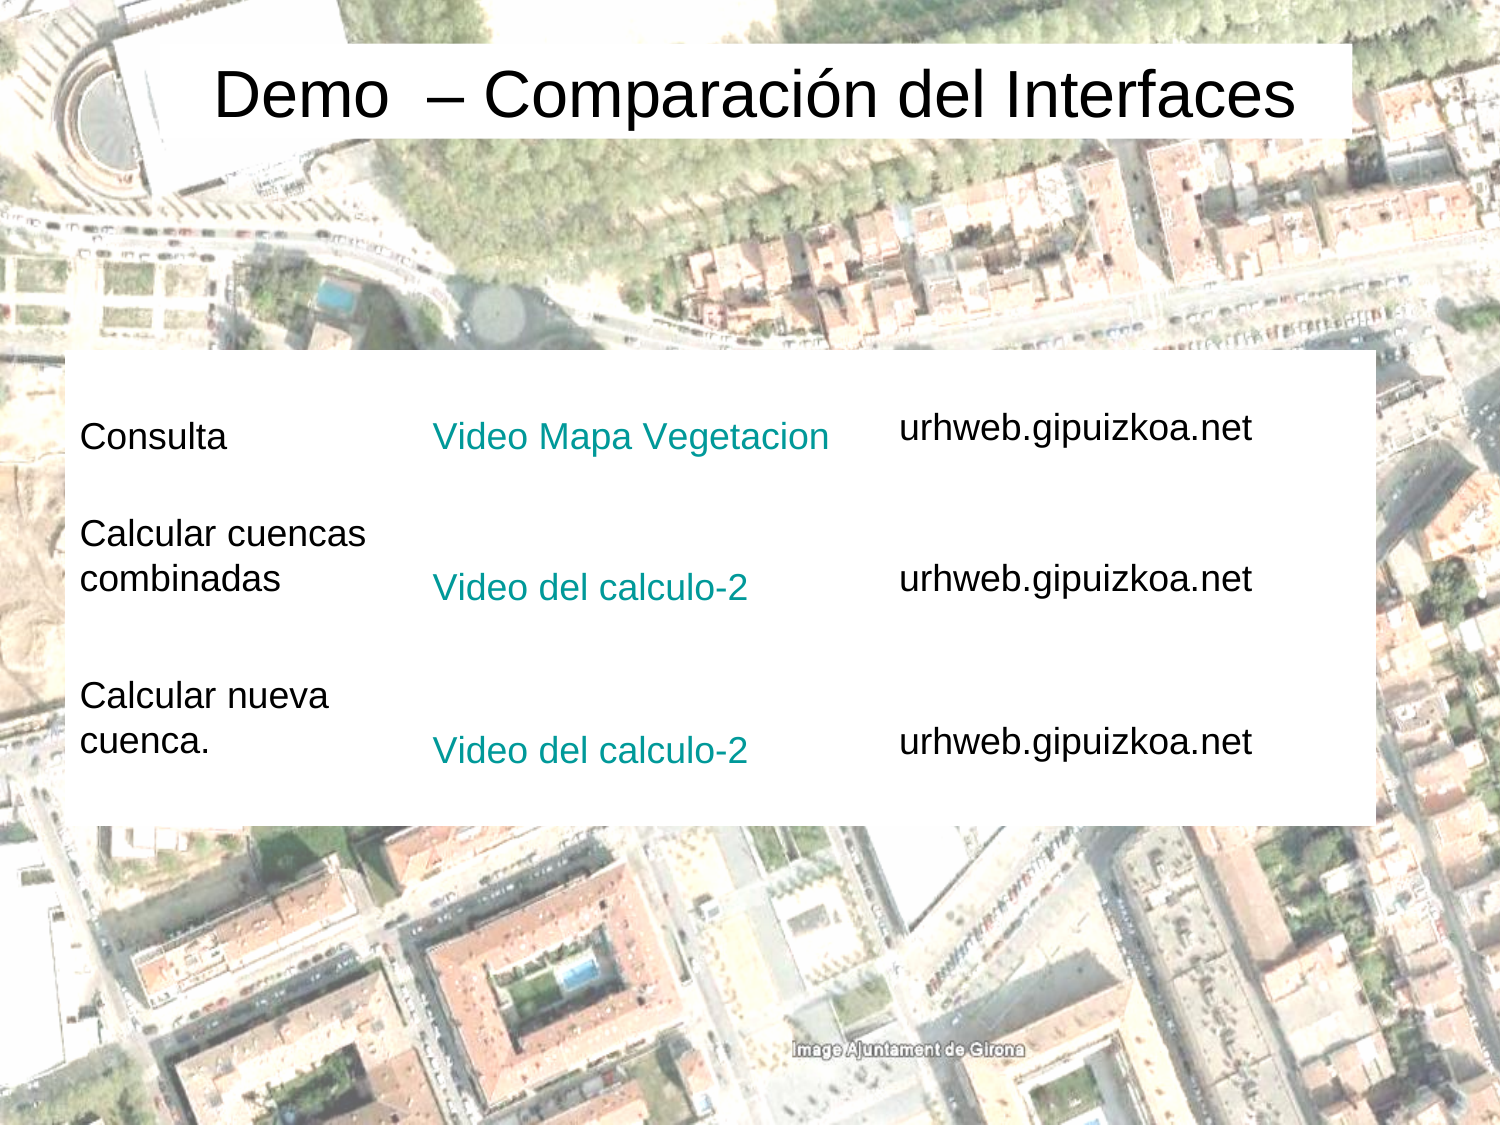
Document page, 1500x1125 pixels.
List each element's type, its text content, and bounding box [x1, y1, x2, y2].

table_header urhweb.gipuizkoa.net [884, 350, 1376, 501]
table_cell Video del calculo-2 [418, 501, 884, 664]
picture [0, 0, 1500, 1125]
table_cell urhweb.gipuizkoa.net [884, 501, 1376, 664]
table_cell Video del calculo-2 [418, 664, 884, 826]
table_cell Calcular nueva cuenca. [65, 664, 418, 826]
table_cell urhweb.gipuizkoa.net [884, 664, 1376, 826]
table_header Video Mapa Vegetacion [418, 350, 884, 501]
table_header Consulta [65, 350, 418, 501]
title Demo – Comparación del Interfaces [159, 43, 1353, 139]
table_cell Calcular cuencas combinadas [65, 501, 418, 664]
